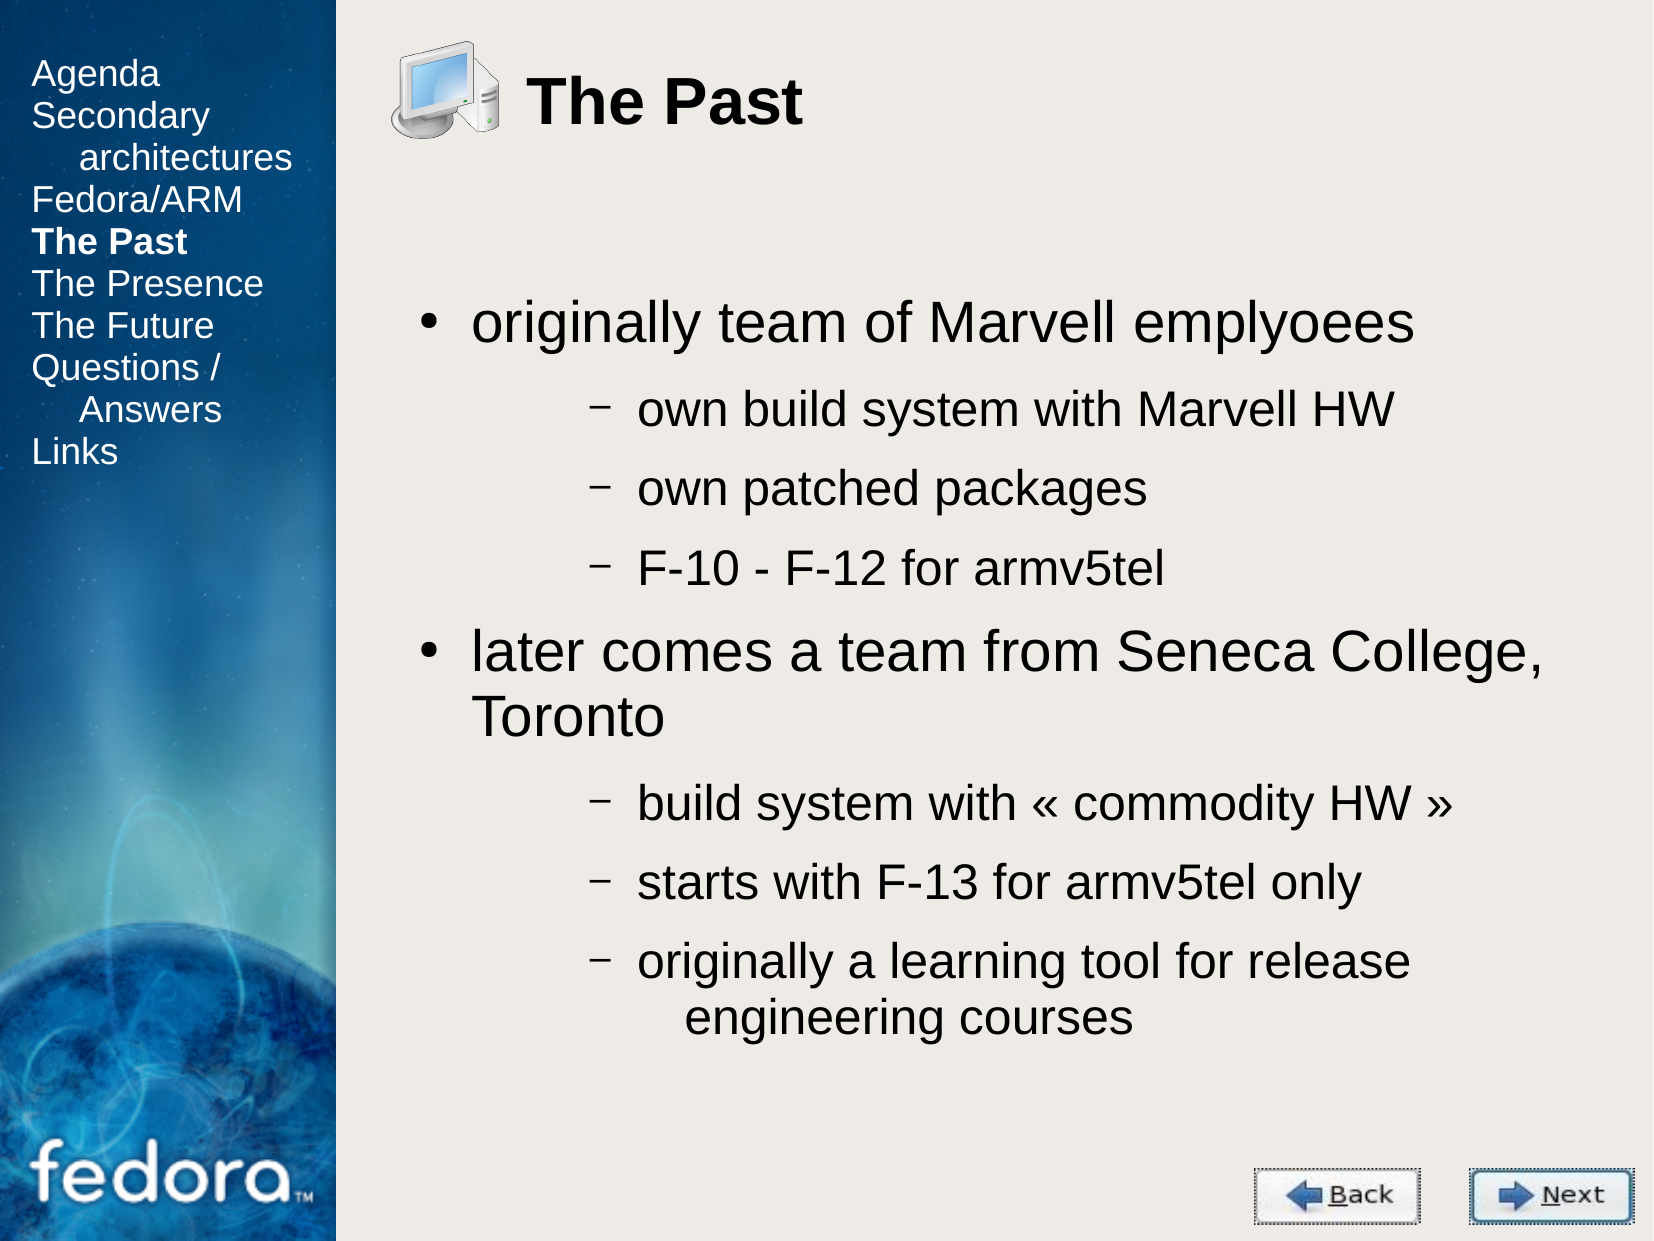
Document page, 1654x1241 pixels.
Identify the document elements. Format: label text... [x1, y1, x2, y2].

picture [0, 0, 1654, 1241]
text_box The Past [511, 56, 1316, 147]
text_box Agenda Secondary architectures Fedora/ARM The Past The Presence The Future Questions / Answers Links [16, 45, 330, 481]
list originally team of Marvell emplyoees own build system with Marvell HW own patched packages F-10 - F-12 for armv5tel later comes a team from Seneca College, Toronto build system with « commodity HW » starts with F-13 for armv5tel only originally a learning tool for release engineering courses [400, 290, 1617, 1094]
